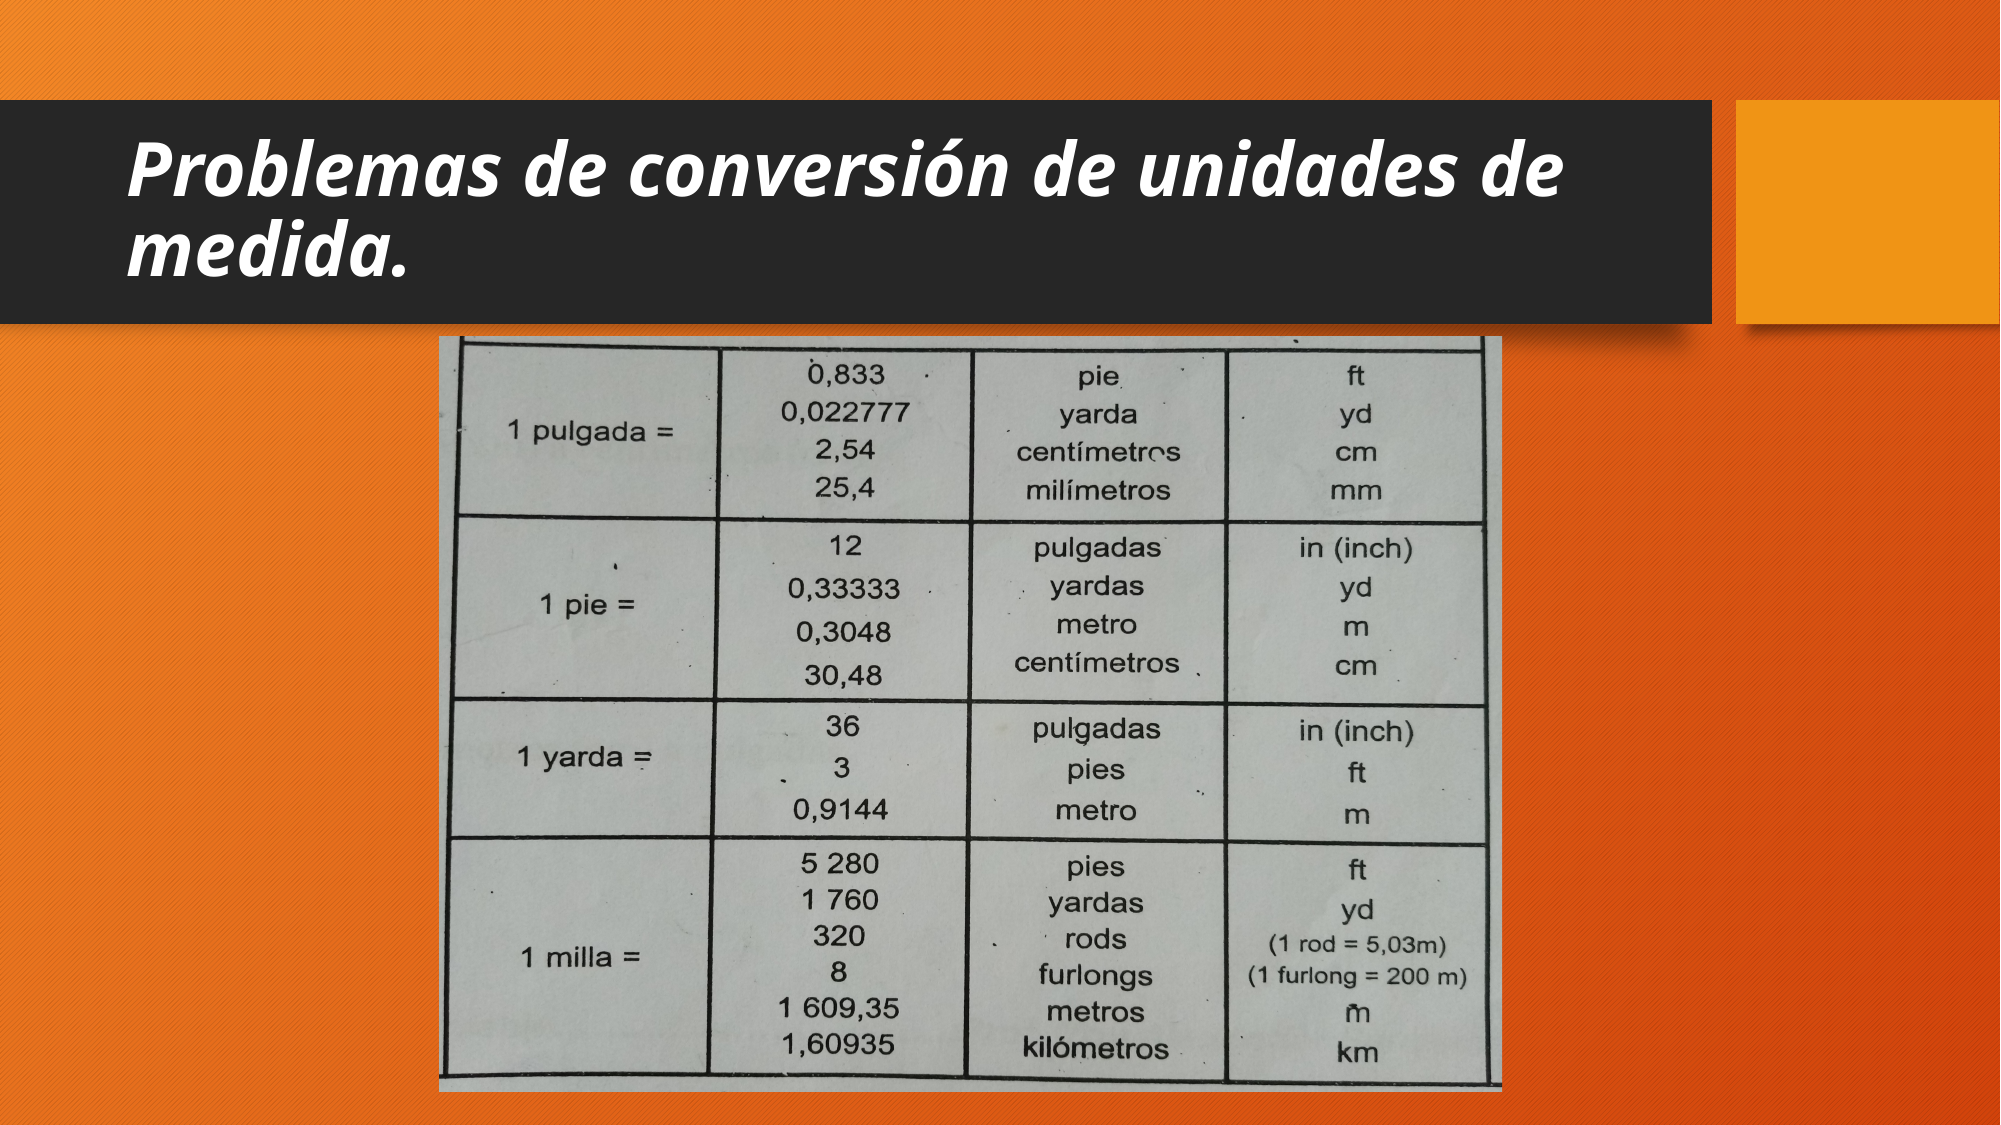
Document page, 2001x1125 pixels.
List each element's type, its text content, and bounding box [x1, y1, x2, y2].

picture [439, 336, 1503, 1092]
title Problemas de conversión de unidades de medida. [111, 123, 1689, 301]
